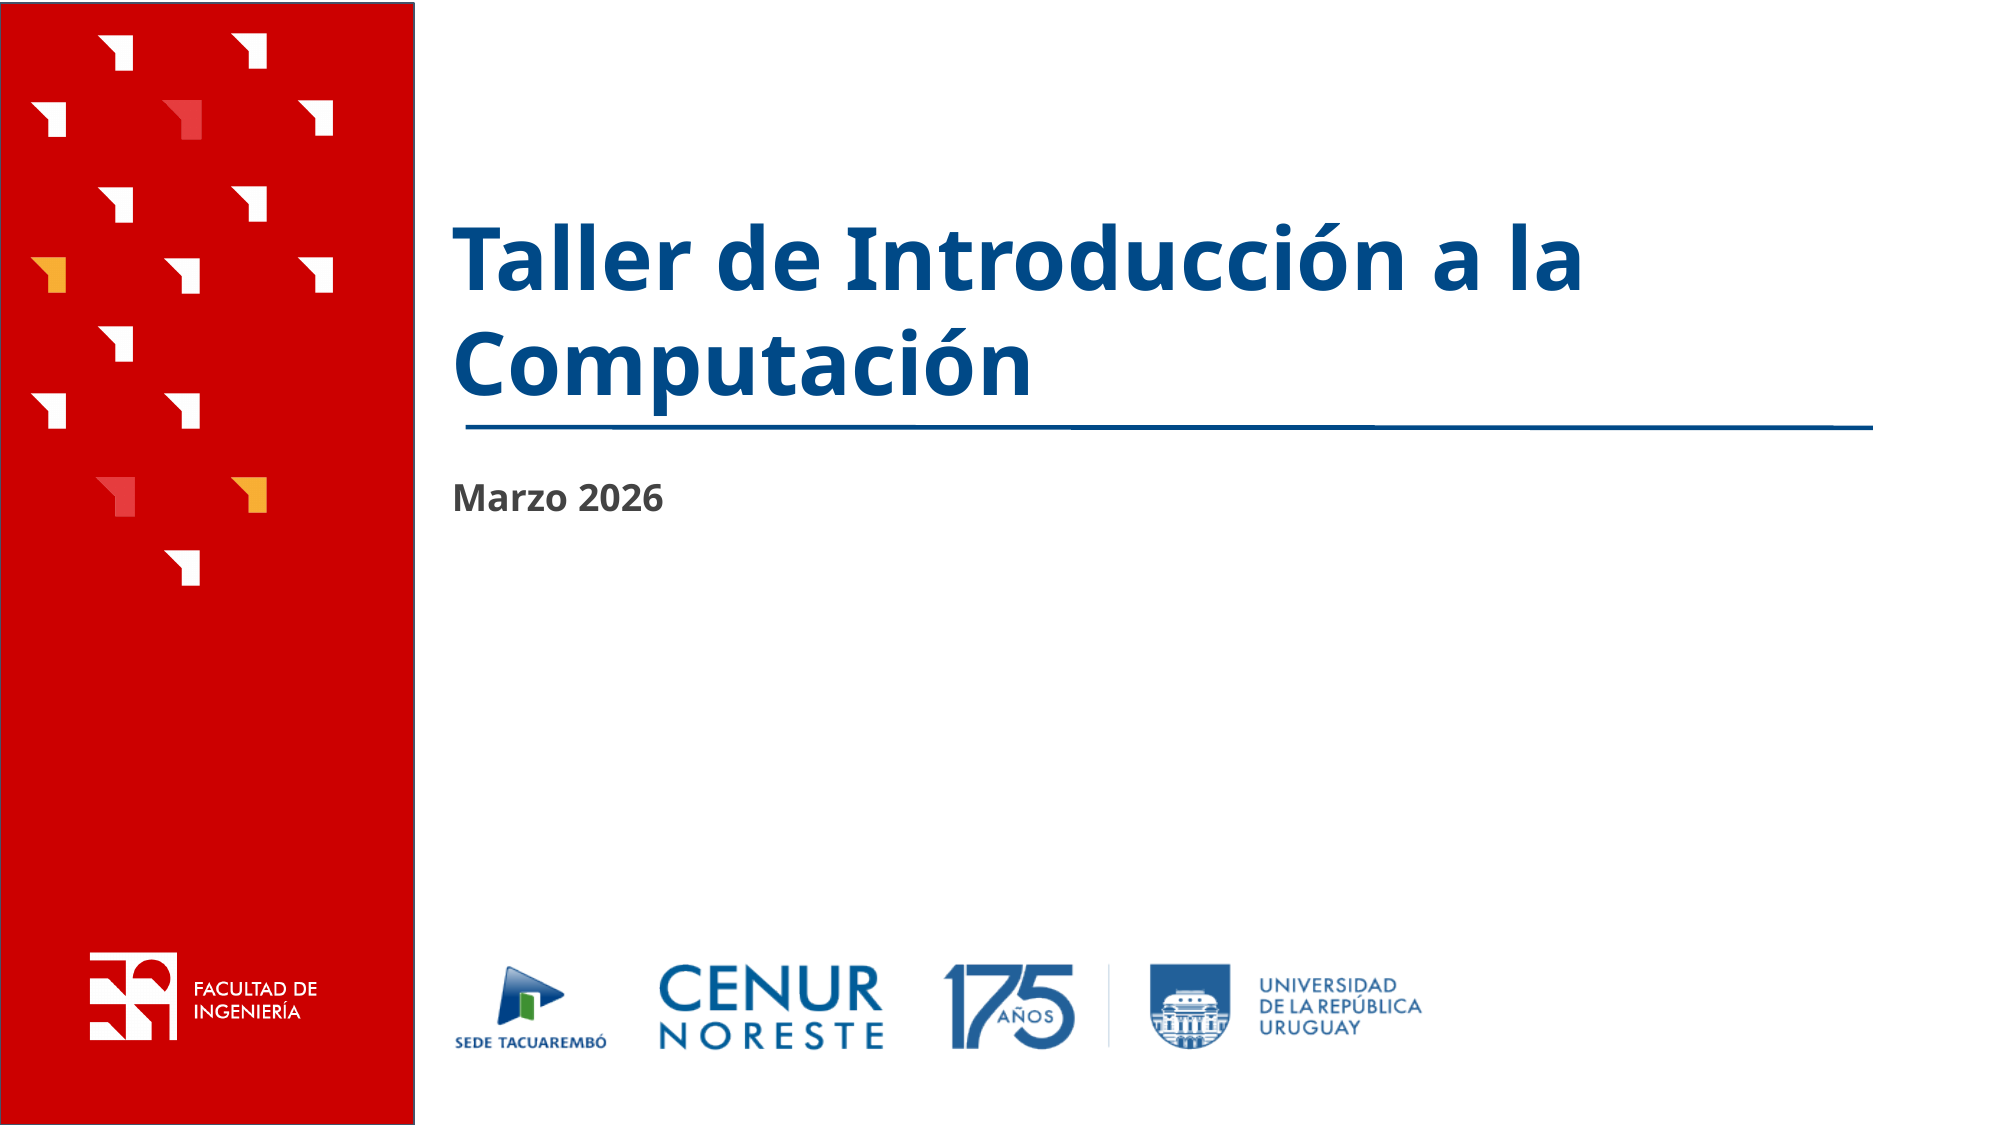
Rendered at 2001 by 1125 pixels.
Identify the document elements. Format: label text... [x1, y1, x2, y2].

picture [92, 321, 139, 366]
picture [68, 938, 339, 1059]
picture [292, 252, 339, 297]
picture [422, 938, 1453, 1072]
picture [92, 30, 139, 75]
picture [89, 471, 142, 521]
text_box Marzo 2026 [436, 466, 742, 534]
picture [25, 388, 72, 433]
picture [225, 472, 273, 517]
picture [156, 94, 208, 144]
picture [225, 181, 273, 226]
picture [292, 95, 339, 140]
picture [158, 545, 206, 590]
picture [158, 388, 206, 433]
picture [92, 182, 139, 227]
picture [25, 252, 72, 297]
picture [158, 253, 206, 298]
picture [25, 97, 72, 142]
picture [225, 28, 273, 73]
text_box Taller de Introducción a la Computación [436, 195, 1968, 389]
text_box [0, 3, 415, 1125]
